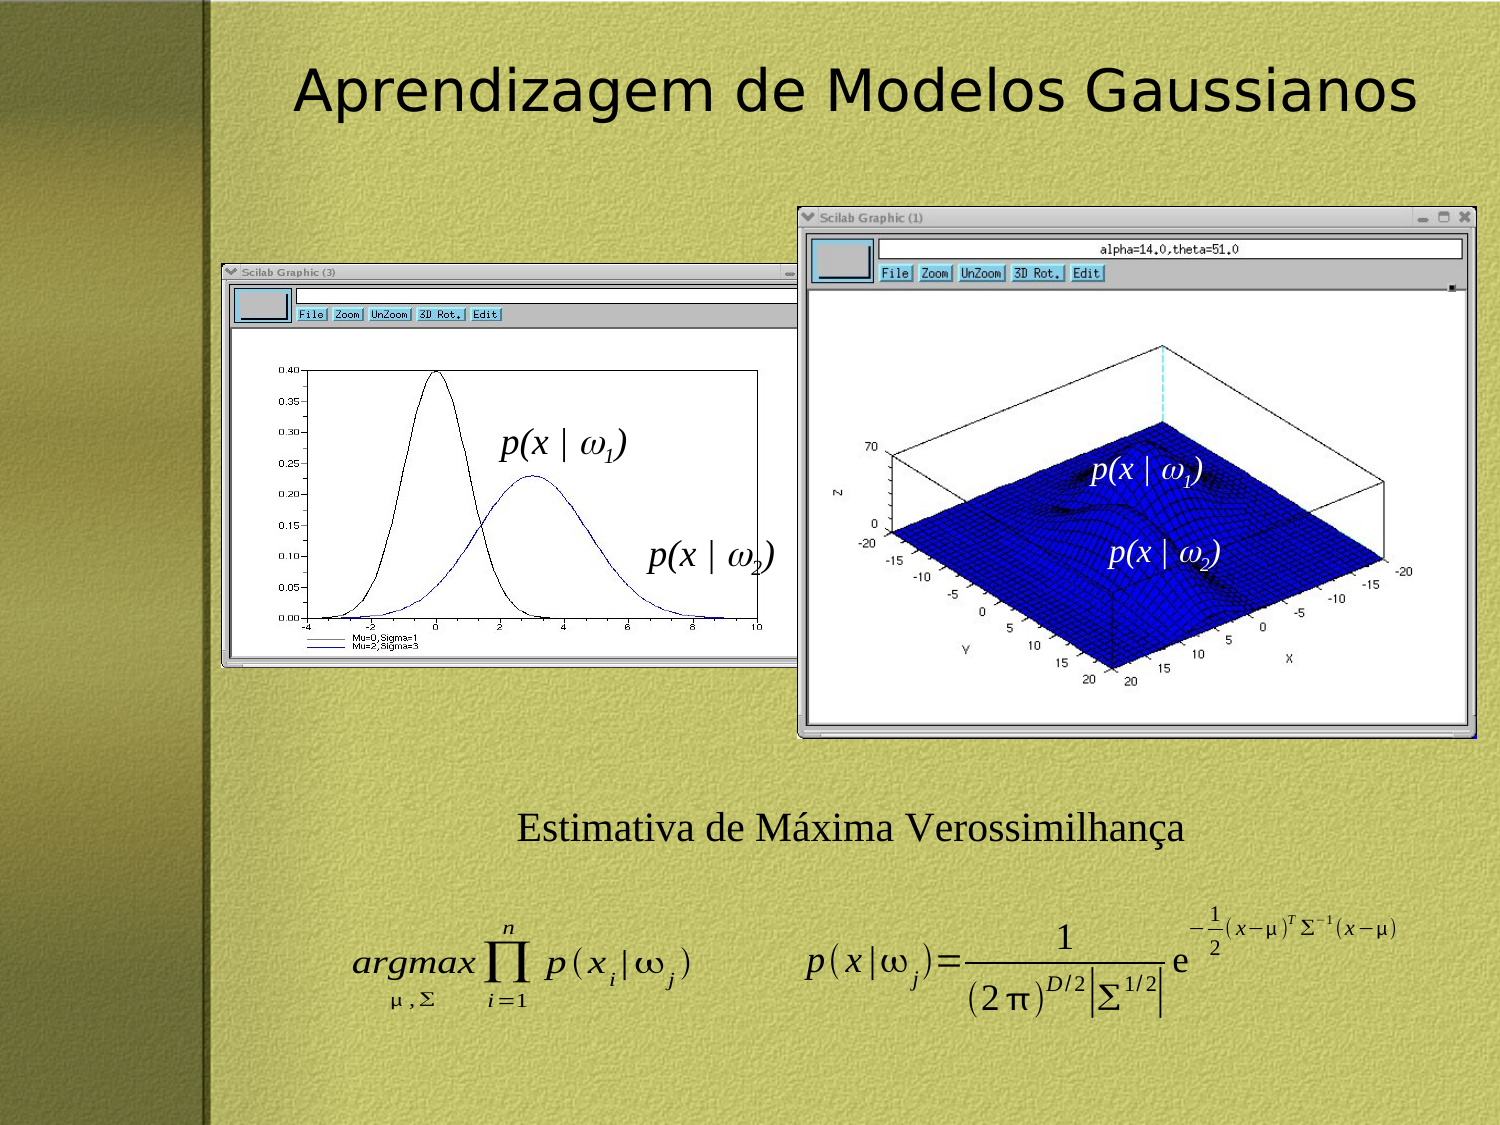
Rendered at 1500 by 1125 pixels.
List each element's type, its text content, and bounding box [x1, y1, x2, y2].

text_box Estimativa de Máxima Verossimilhança [501, 797, 1264, 928]
text_box p(x | 1) [1001, 442, 1280, 527]
chart [342, 911, 699, 1013]
text_box p(x | 2) [1019, 525, 1298, 610]
text_box p(x | 2) [558, 525, 797, 610]
chart [696, 538, 815, 598]
picture [0, 0, 1500, 1125]
text_box p(x | 1) [411, 413, 709, 486]
title Aprendizagem de Modelos Gaussianos [206, 0, 1500, 186]
chart [795, 896, 1404, 1021]
